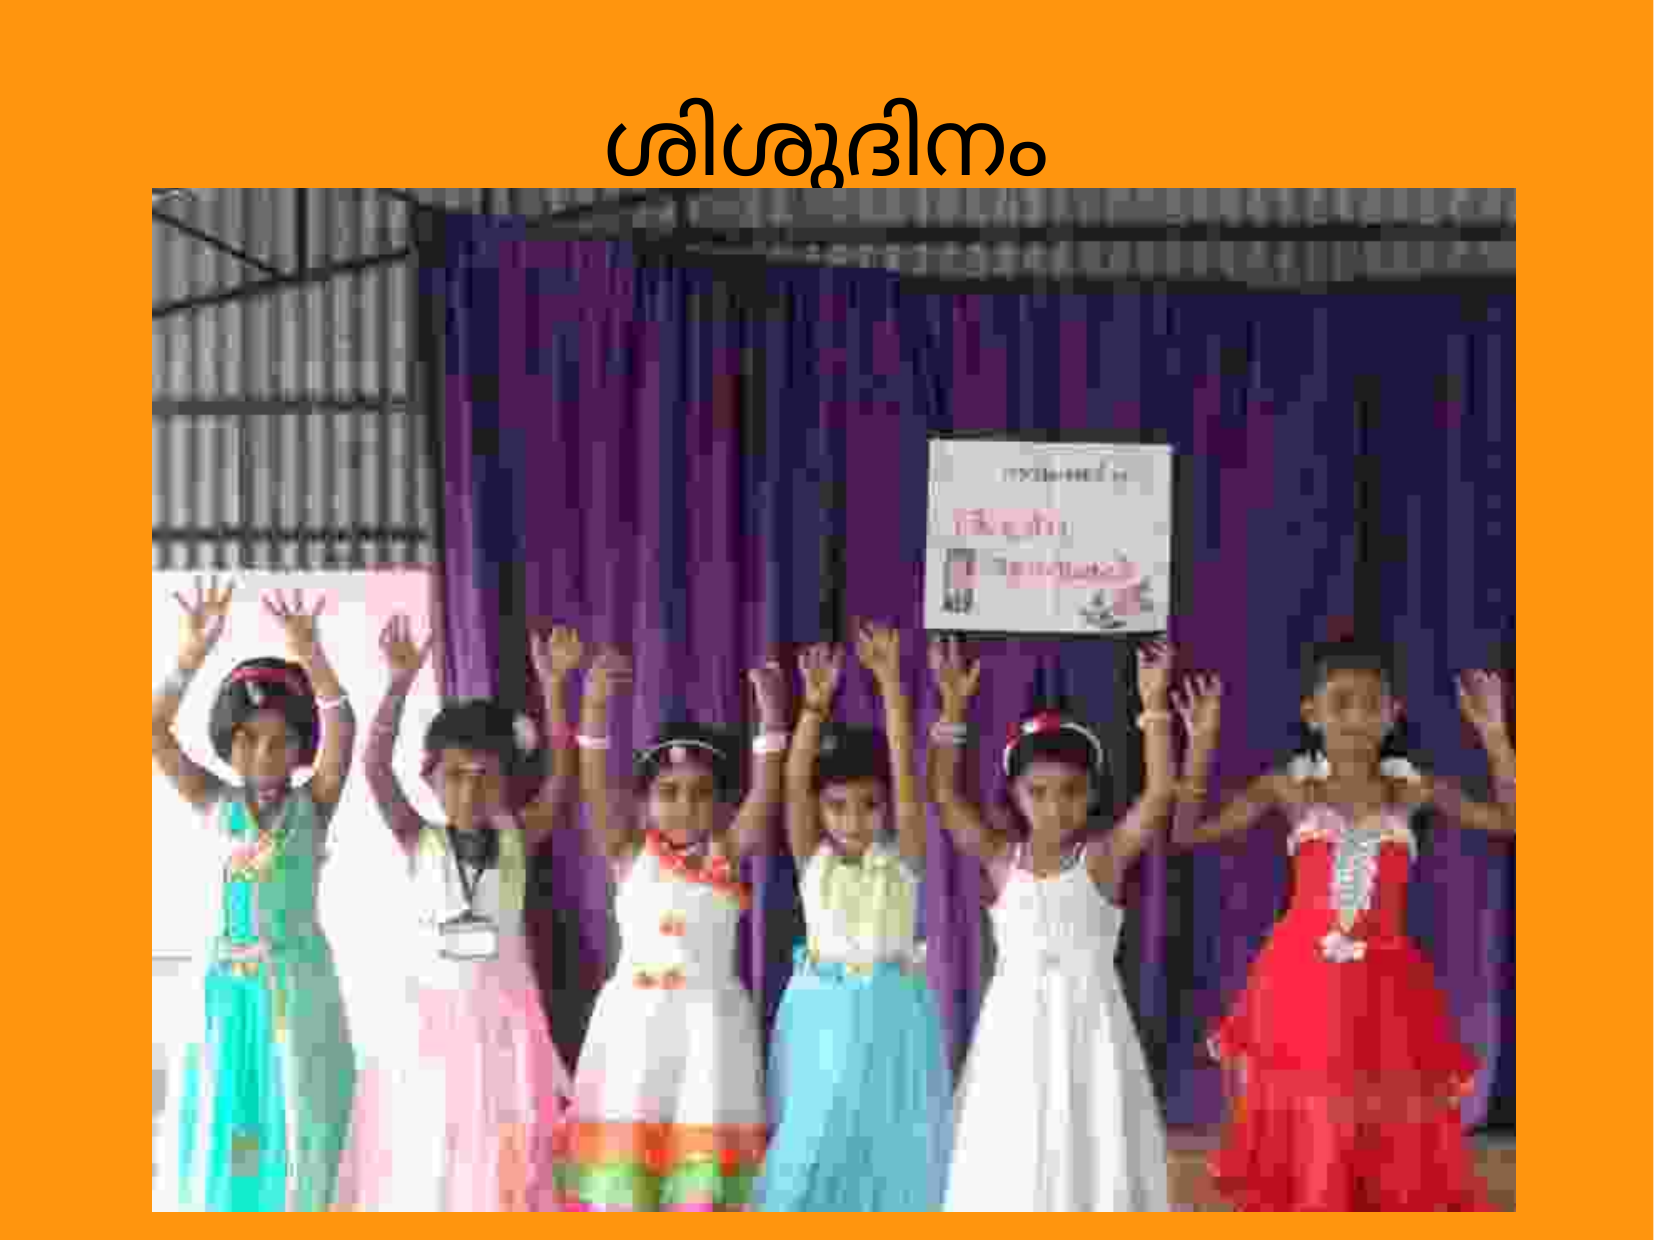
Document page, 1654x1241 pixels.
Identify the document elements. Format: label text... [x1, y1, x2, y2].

picture [152, 188, 1516, 1212]
title ശിശുദിനം [82, 49, 1571, 257]
